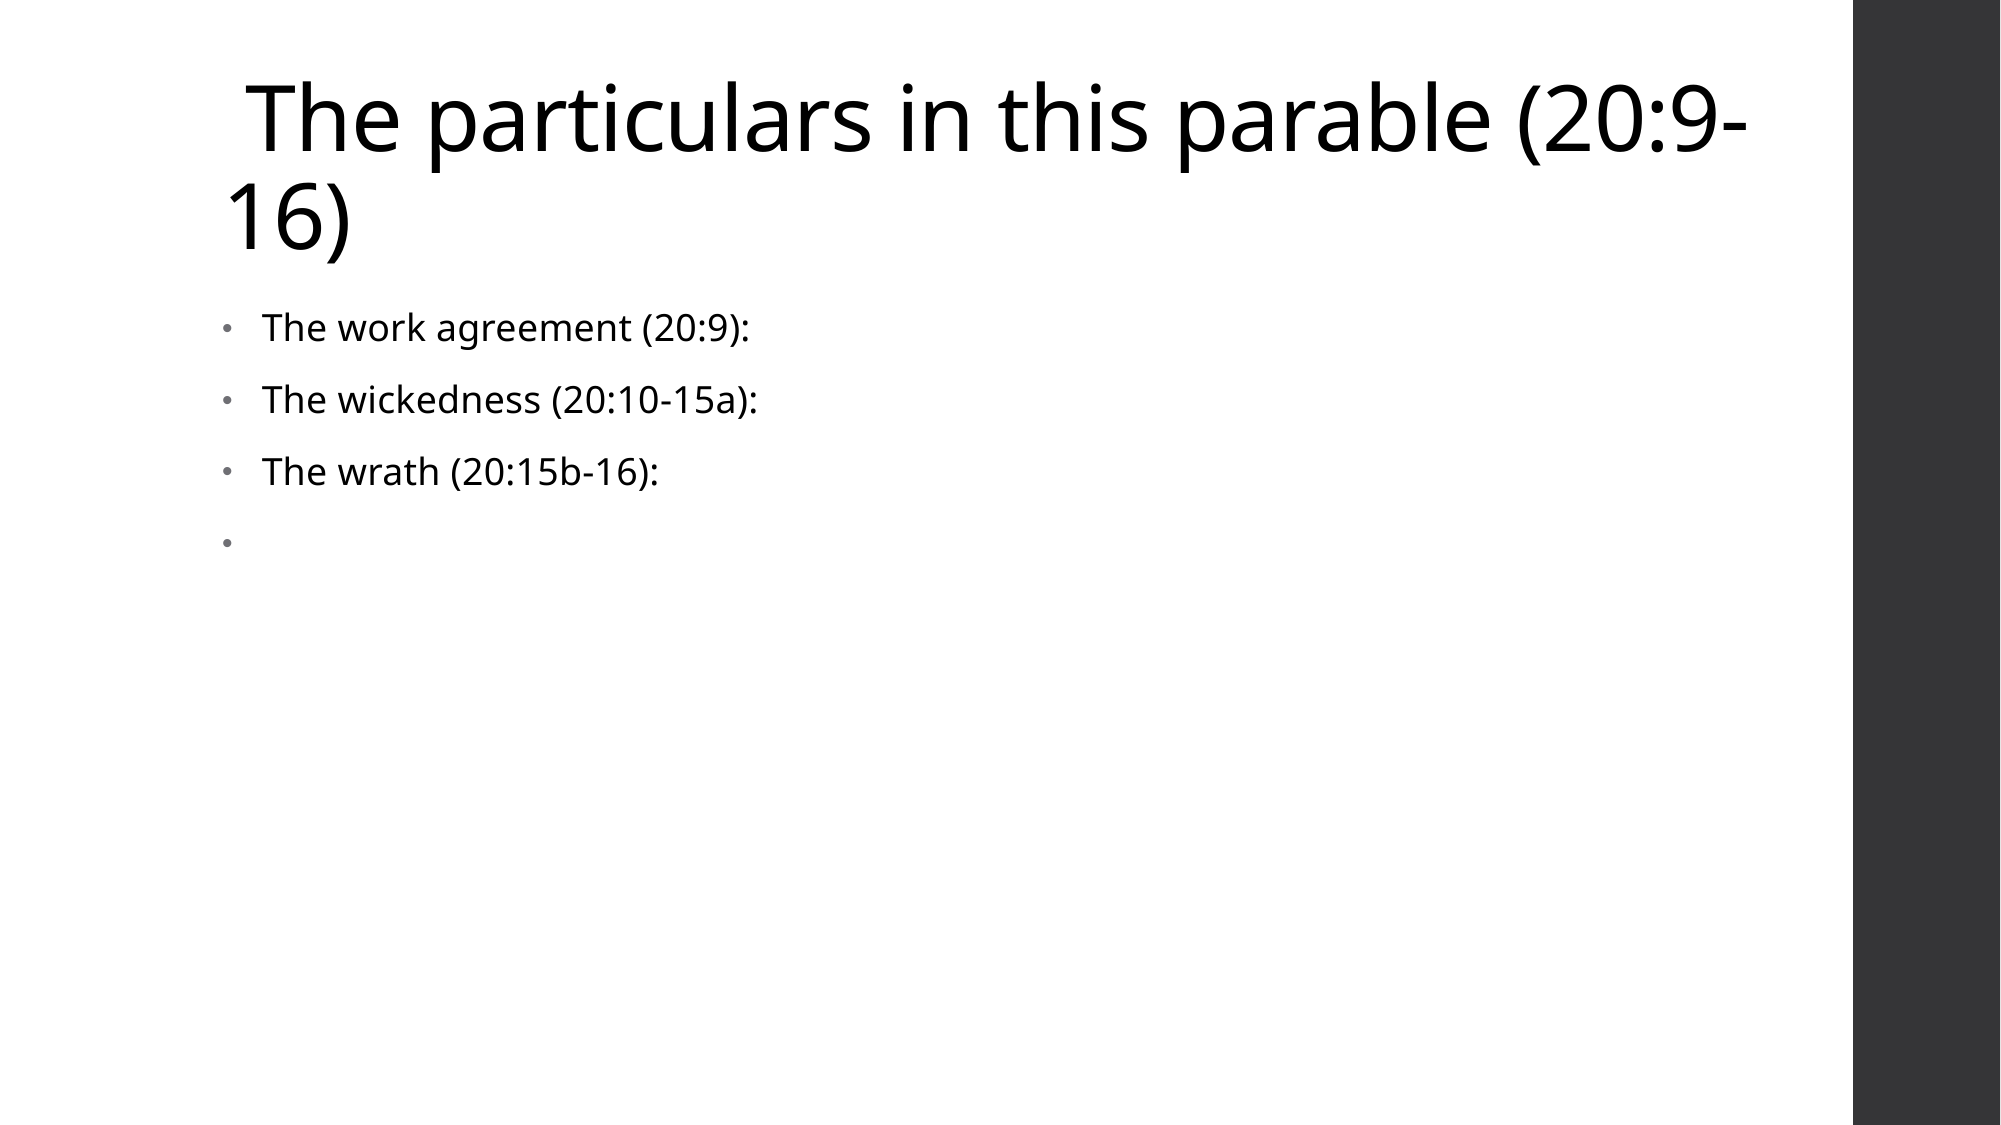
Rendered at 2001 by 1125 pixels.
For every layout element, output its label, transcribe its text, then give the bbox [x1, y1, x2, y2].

list The work agreement (20:9): The wickedness (20:10-15a): The wrath (20:15b-16): [206, 299, 1617, 1014]
title The particulars in this parable (20:9-16) [206, 60, 1797, 278]
